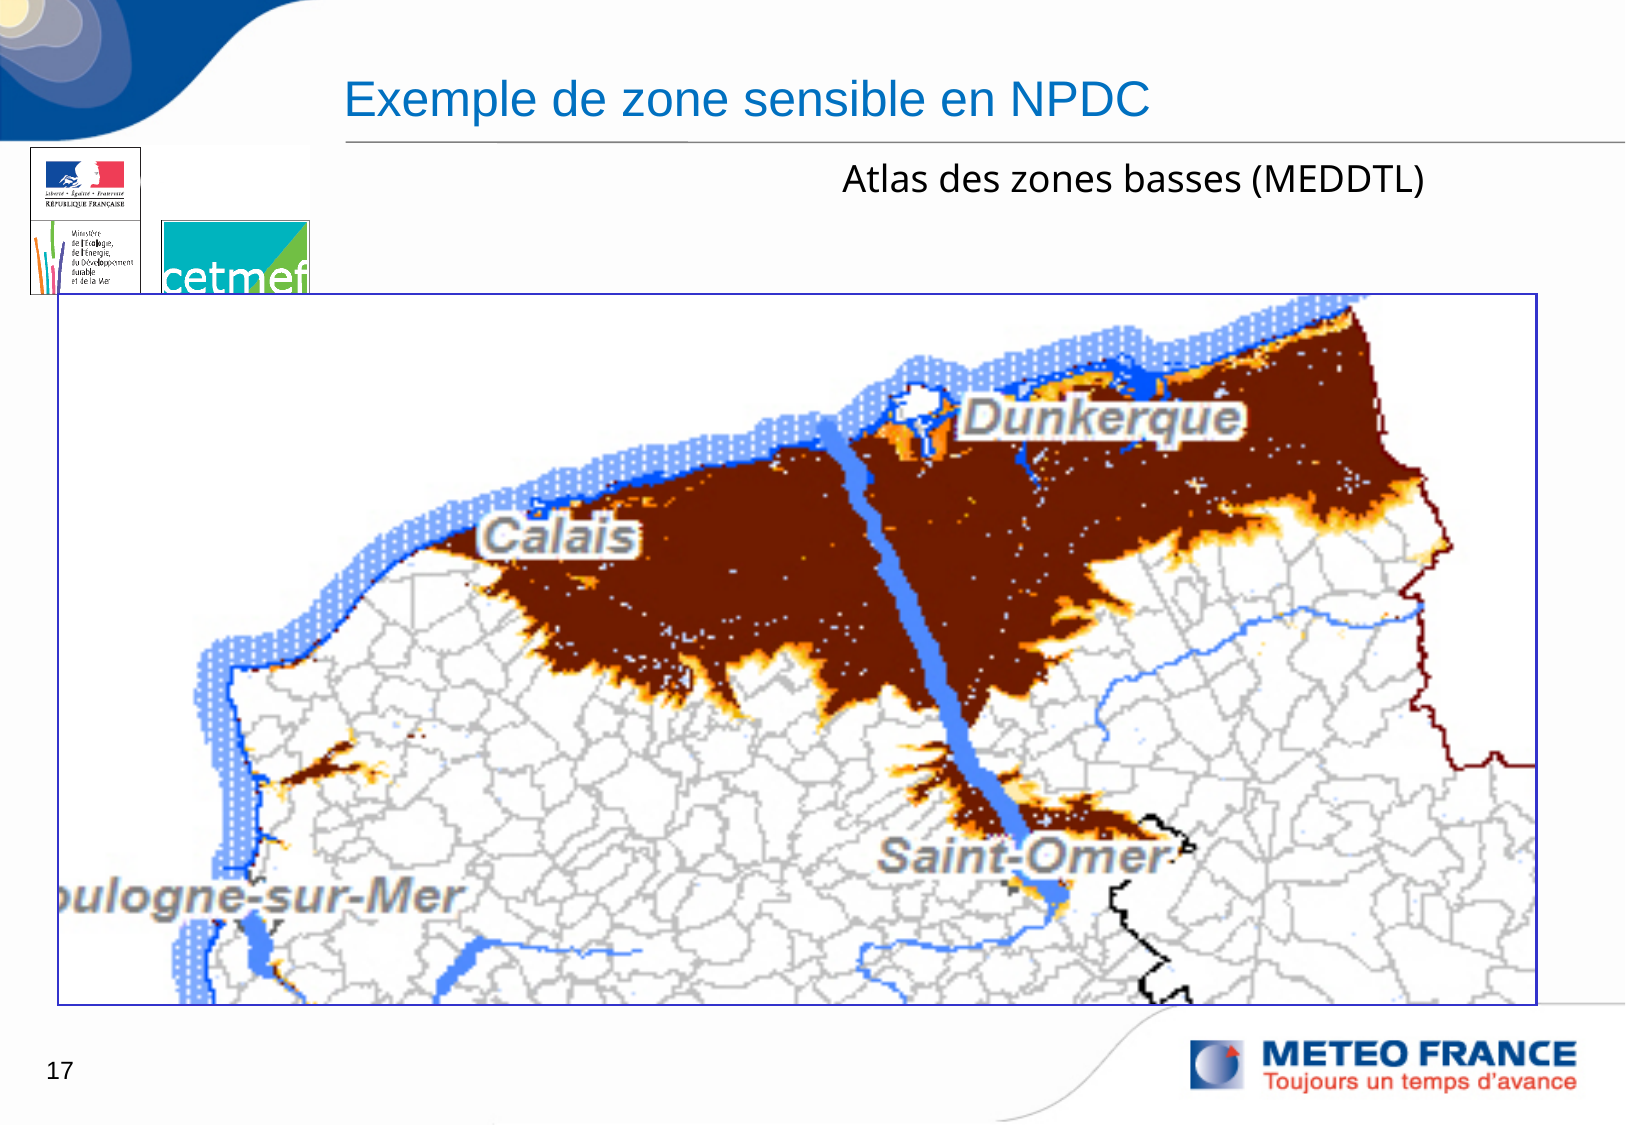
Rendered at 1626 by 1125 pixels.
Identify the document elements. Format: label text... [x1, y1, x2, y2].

text_box Atlas des zones basses (MEDDTL) [826, 147, 1441, 209]
picture [0, 0, 1626, 1125]
title Exemple de zone sensible en NPDC [328, 64, 1474, 139]
